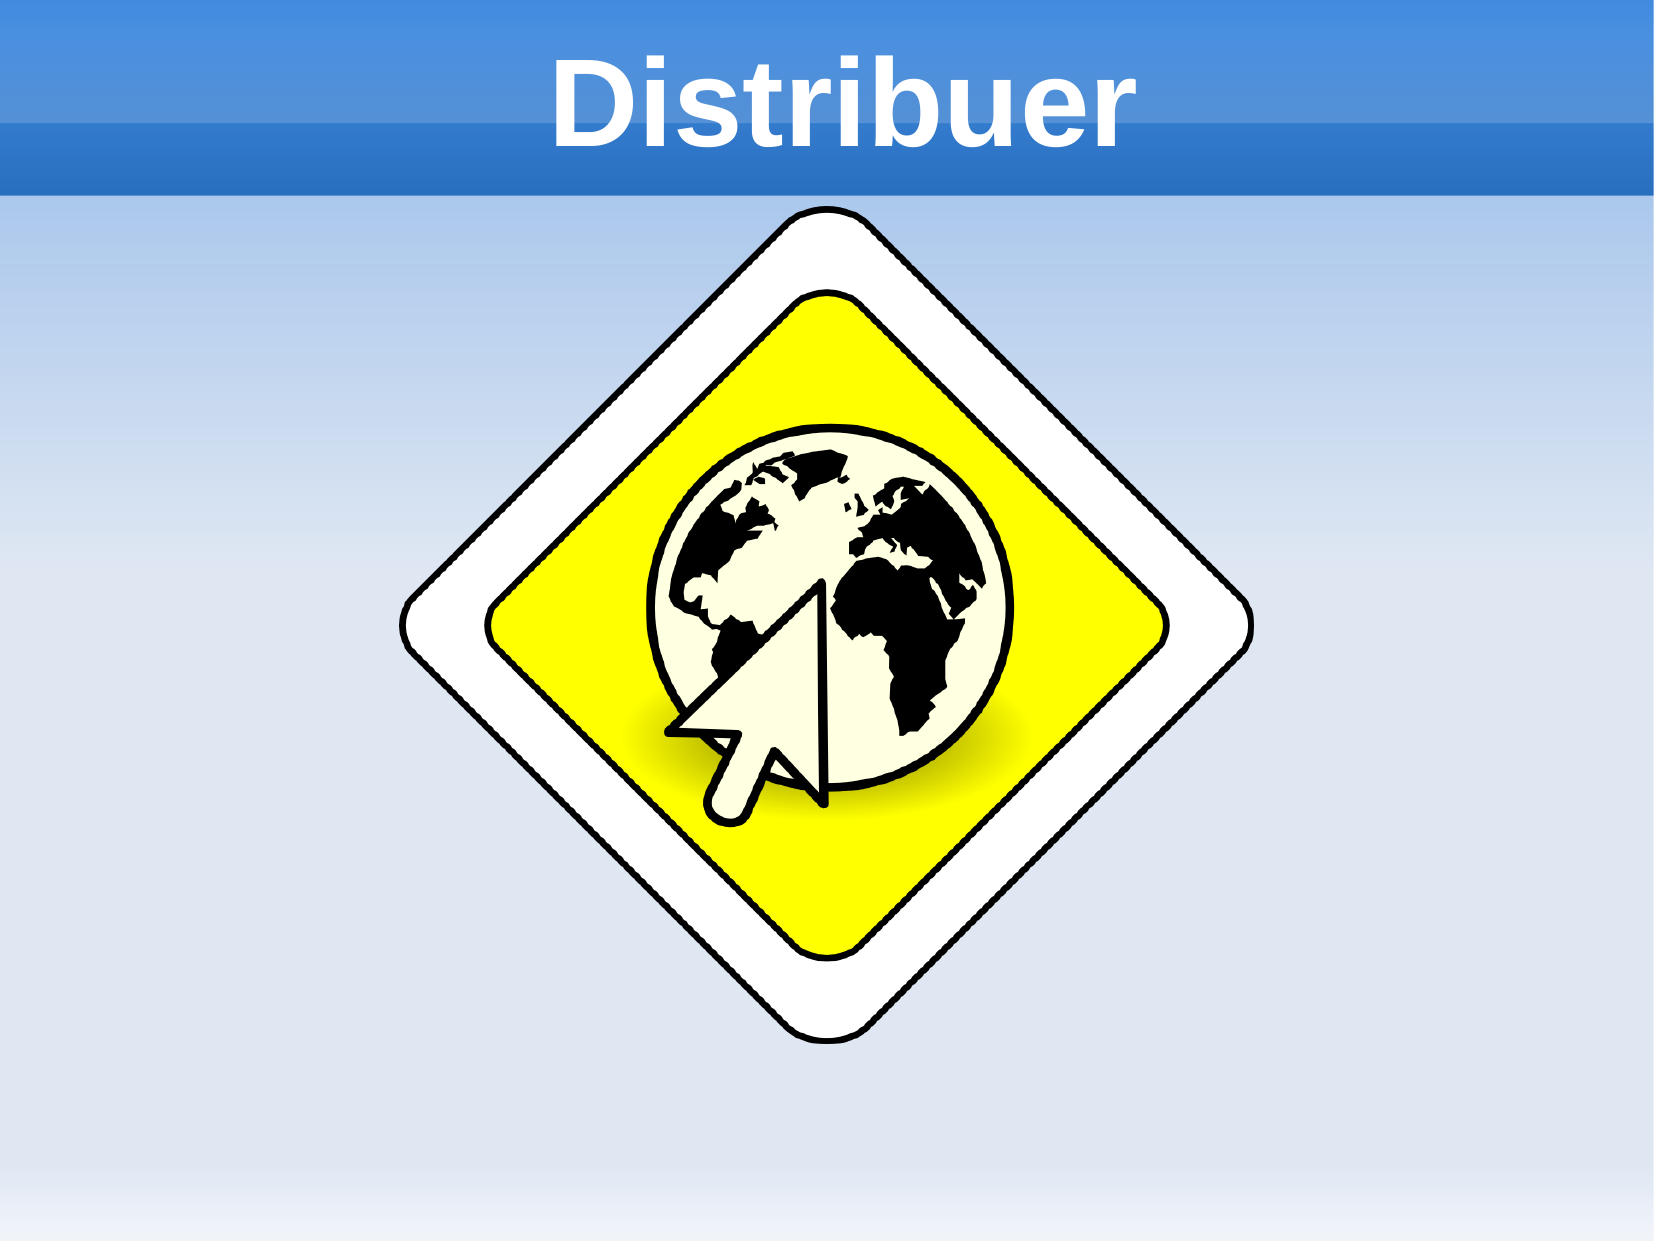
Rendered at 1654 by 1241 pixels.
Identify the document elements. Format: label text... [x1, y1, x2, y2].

title Distribuer [76, 0, 1565, 208]
picture [0, 0, 1654, 1241]
